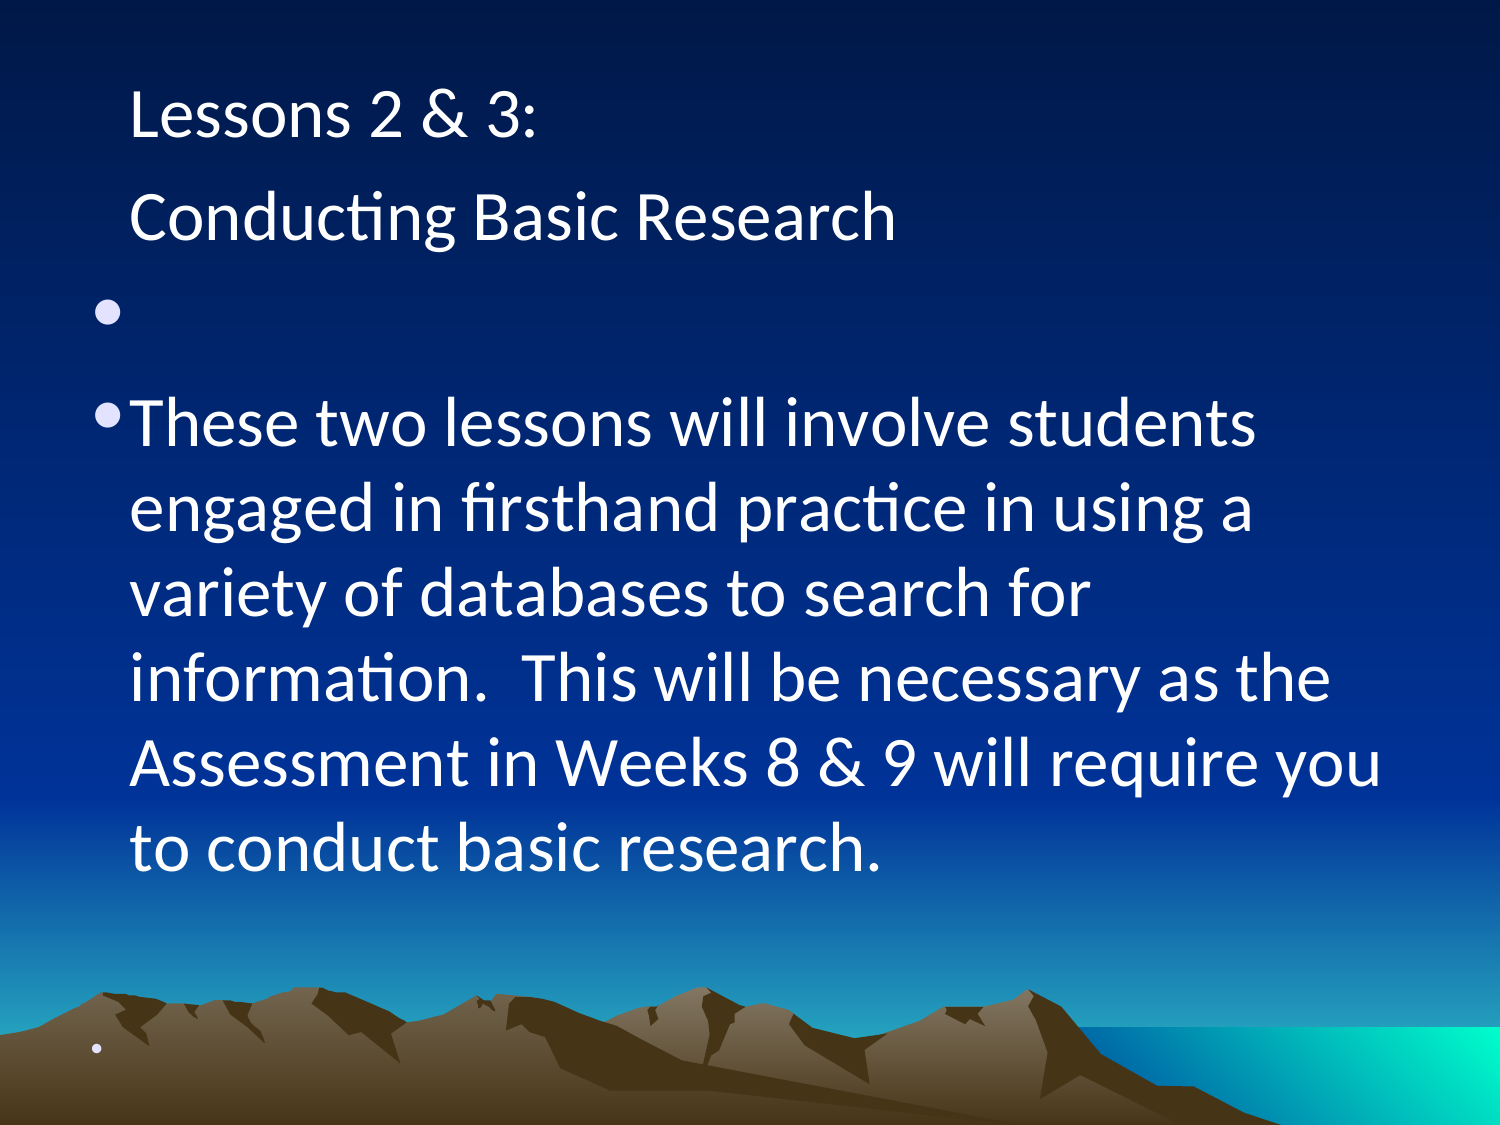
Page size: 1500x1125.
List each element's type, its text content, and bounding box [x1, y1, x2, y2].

list Lessons 2 & 3: Conducting Basic Research These two lessons will involve students engaged in firsthand practice in using a variety of databases to search for information. This will be necessary as the Assessment in Weeks 8 & 9 will require you to conduct basic research. [75, 59, 1426, 1000]
